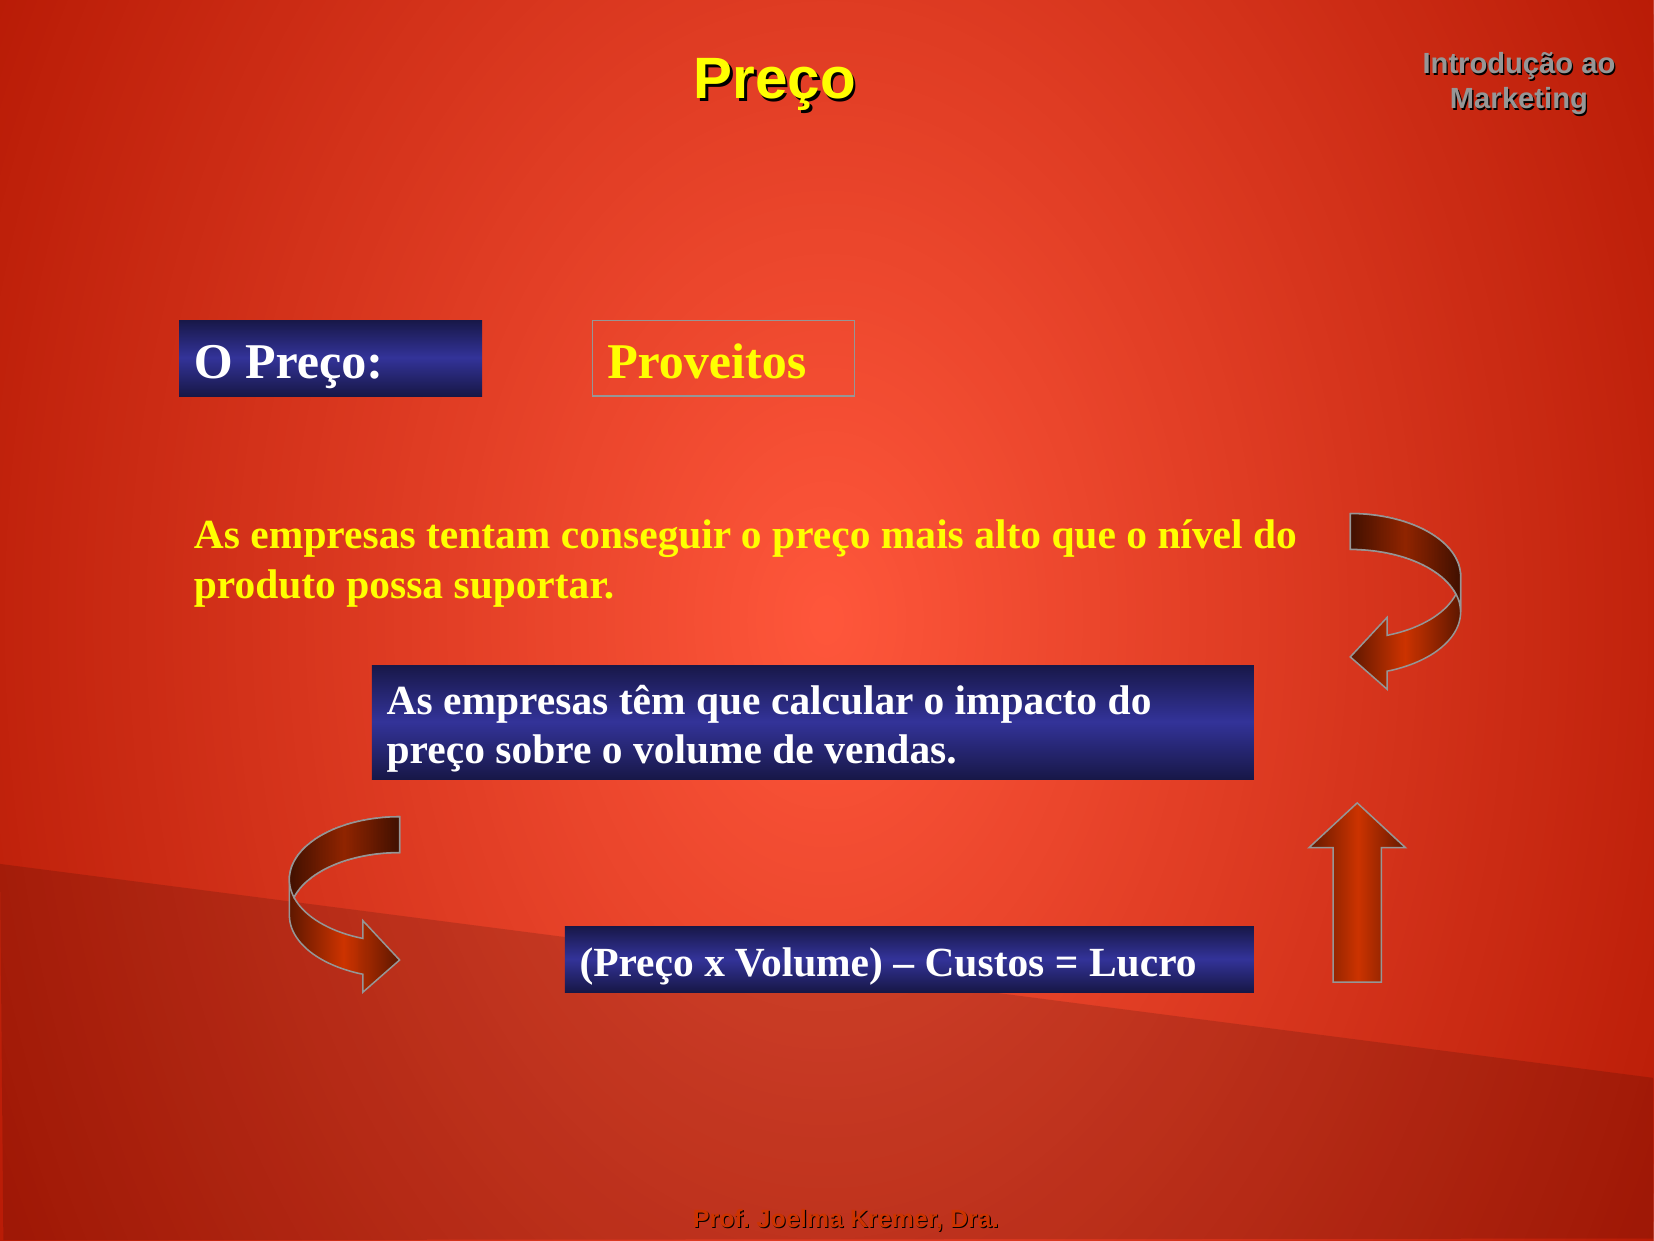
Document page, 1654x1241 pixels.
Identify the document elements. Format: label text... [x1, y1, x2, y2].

text_box [1350, 513, 1461, 690]
text_box As empresas têm que calcular o impacto do preço sobre o volume de vendas. [371, 665, 1254, 780]
text_box Prof. Joelma Kremer, Dra. [566, 1195, 1127, 1241]
text_box As empresas tentam conseguir o preço mais alto que o nível do produto possa suportar. [179, 499, 1392, 615]
text_box [289, 816, 400, 993]
text_box [1308, 802, 1406, 983]
text_box Proveitos [592, 320, 855, 397]
text_box O Preço: [179, 320, 483, 397]
text_box (Preço x Volume) – Custos = Lucro [564, 926, 1254, 993]
text_box Preço [188, 32, 1361, 119]
title Introdução ao Marketing [1386, 21, 1652, 139]
